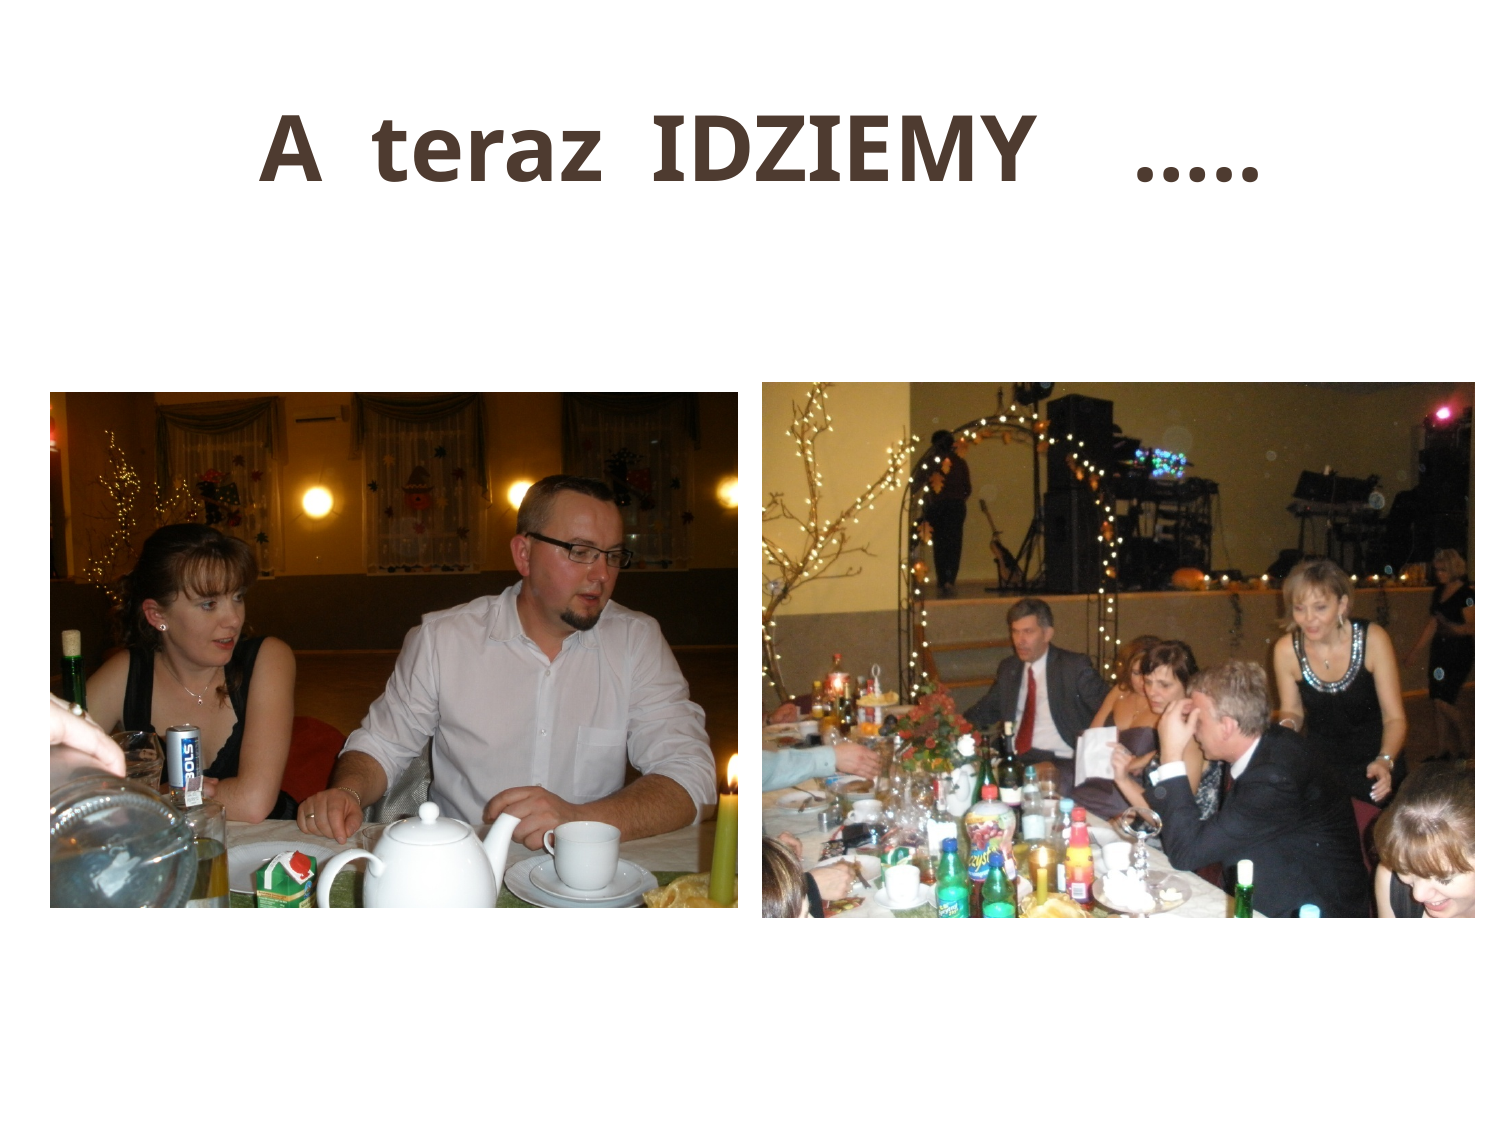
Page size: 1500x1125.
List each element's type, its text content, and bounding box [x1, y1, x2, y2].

picture [50, 392, 738, 908]
picture [762, 382, 1475, 918]
title A teraz IDZIEMY ….. [49, 75, 1475, 213]
